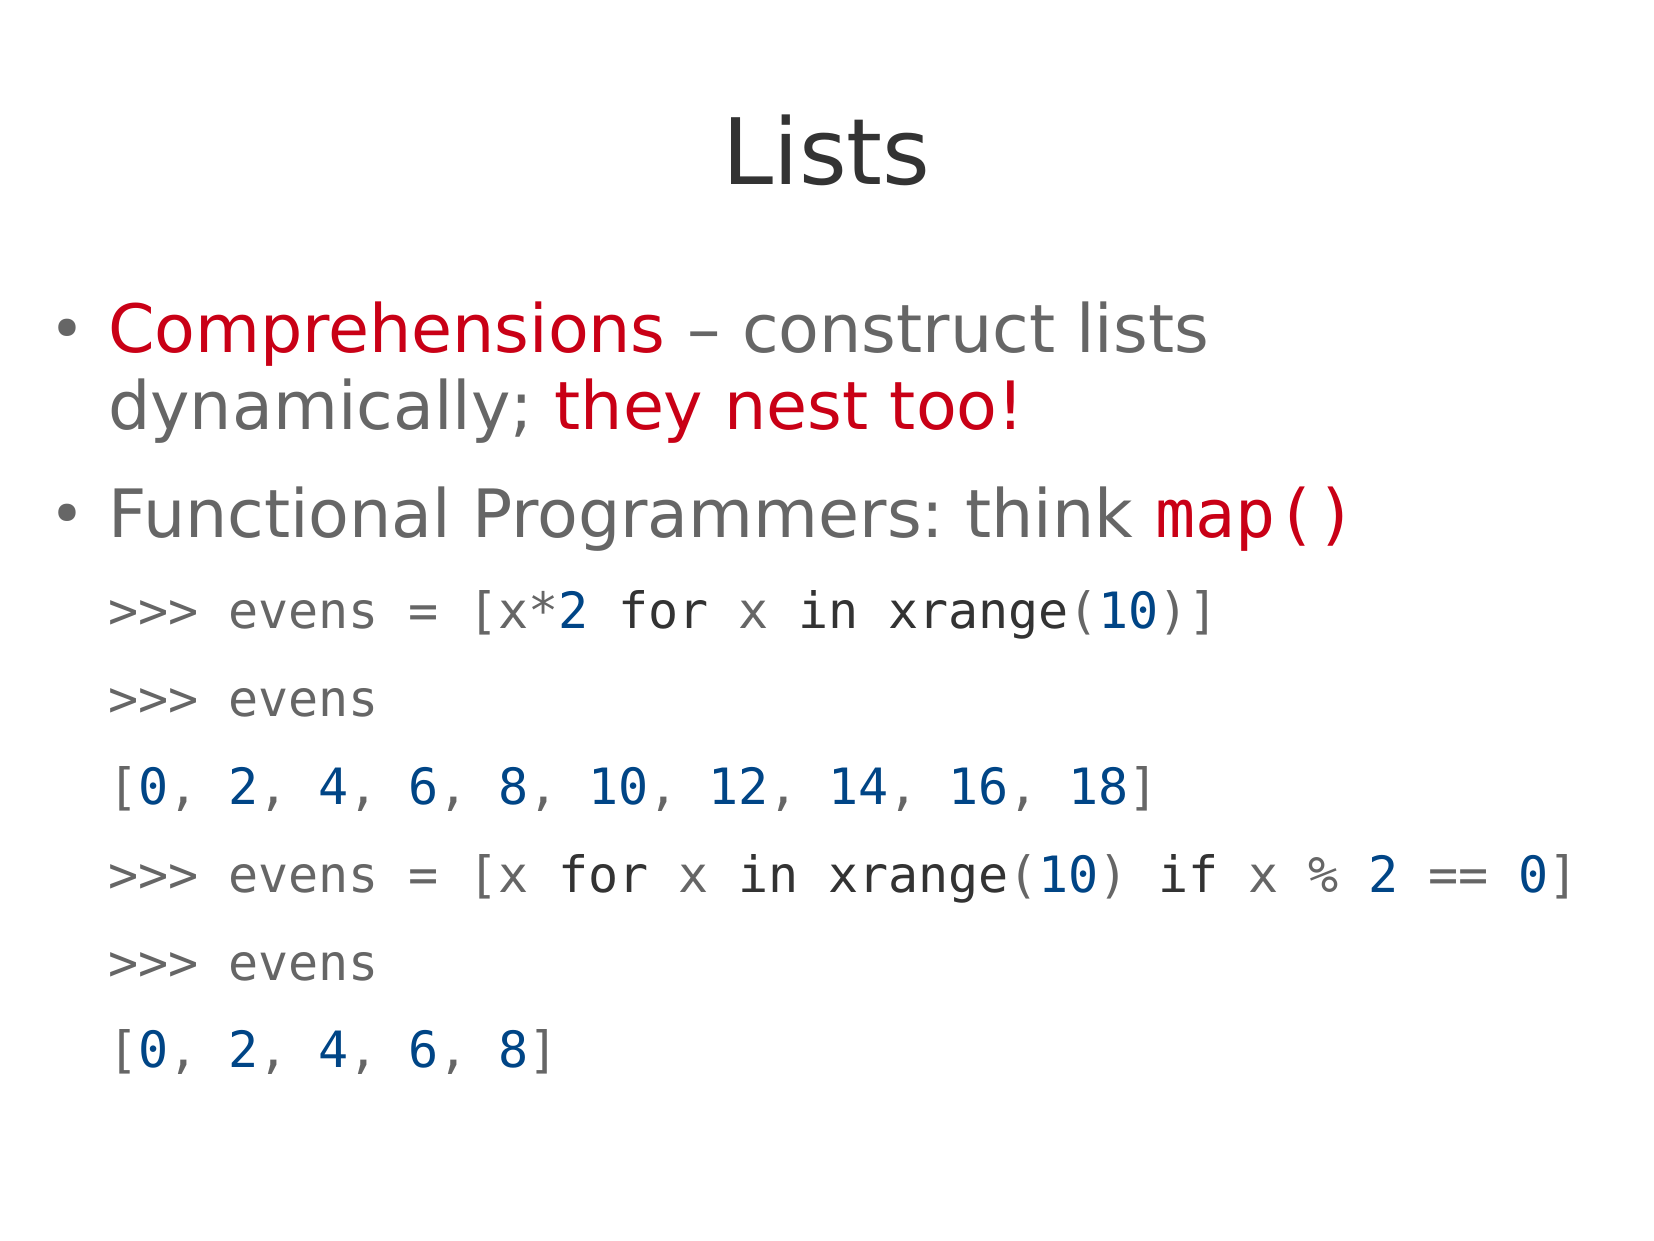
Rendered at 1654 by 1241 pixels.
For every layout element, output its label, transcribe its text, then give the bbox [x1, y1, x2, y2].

list Comprehensions – construct lists dynamically; they nest too! Functional Programmers: think map() >>> evens = [x*2 for x in xrange(10)] >>> evens [0, 2, 4, 6, 8, 10, 12, 14, 16, 18] >>> evens = [x for x in xrange(10) if x % 2 == 0] >>> evens [0, 2, 4, 6, 8] [37, 290, 1613, 1109]
title Lists [82, 49, 1571, 257]
